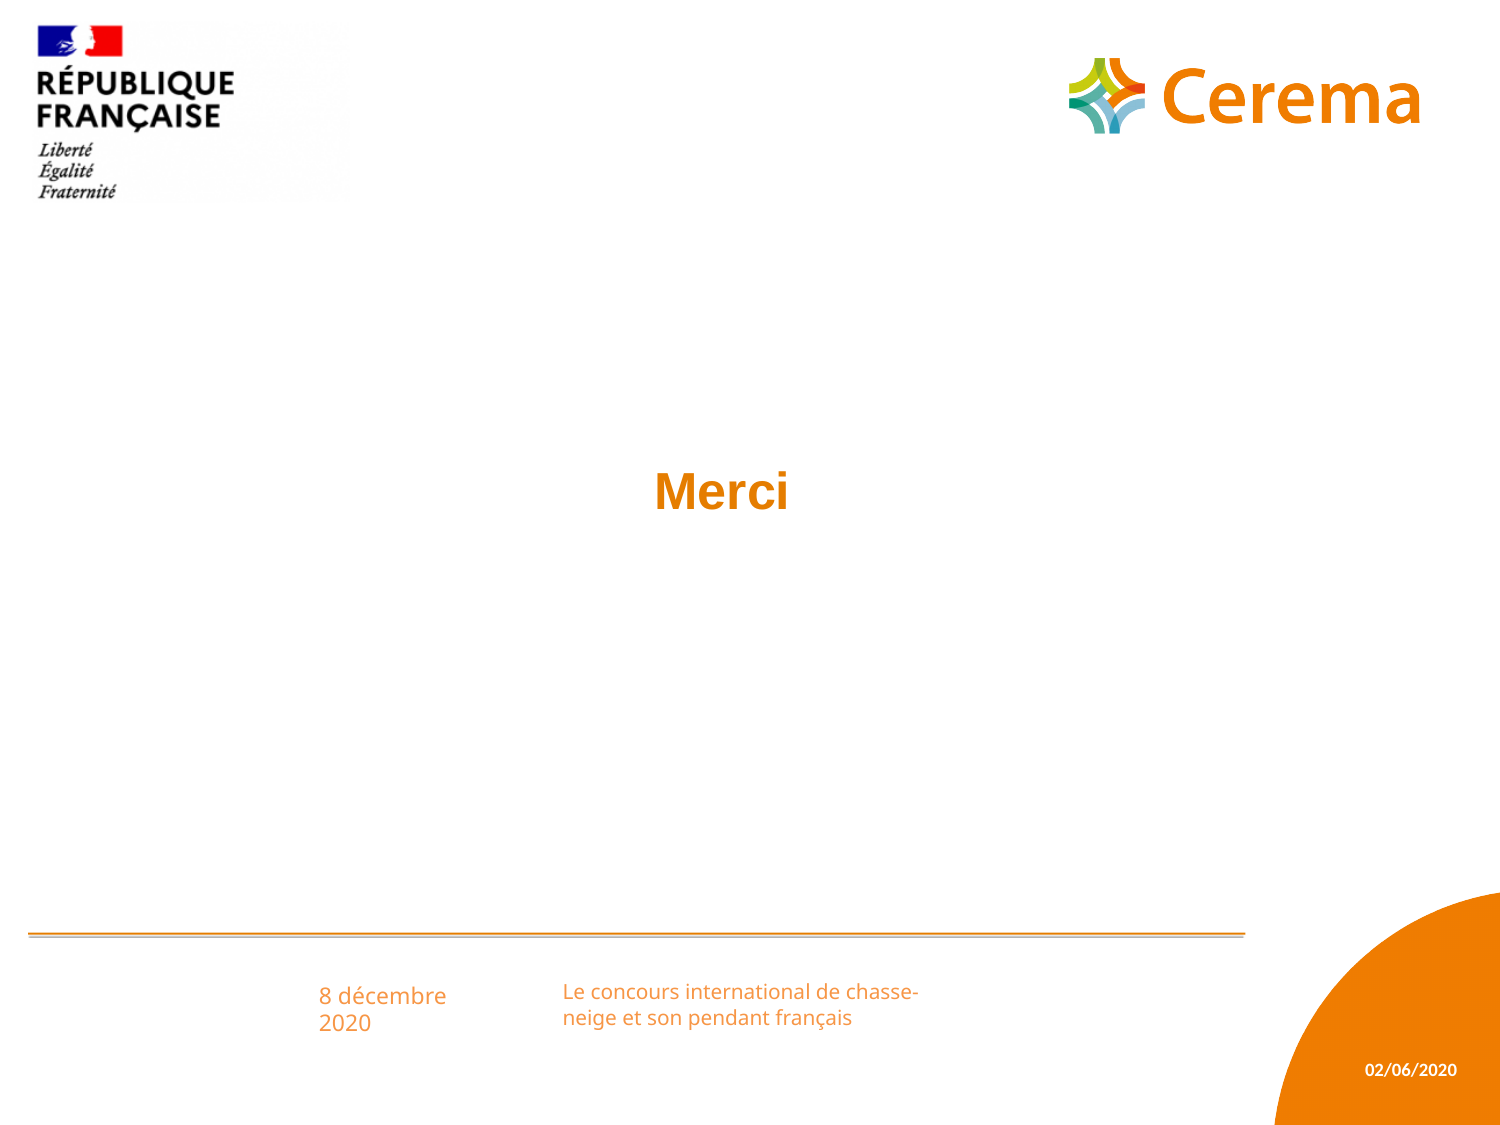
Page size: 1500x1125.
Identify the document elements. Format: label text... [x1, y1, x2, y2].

text_box 02/06/2020 [1350, 1029, 1496, 1110]
text_box Le concours international de chasse-neige et son pendant français [555, 971, 957, 1037]
picture [1031, 21, 1457, 171]
text_box 8 décembre 2020 [311, 974, 497, 1044]
picture [1272, 891, 1500, 1125]
picture [32, 21, 350, 203]
text_box Merci [287, 354, 1158, 686]
